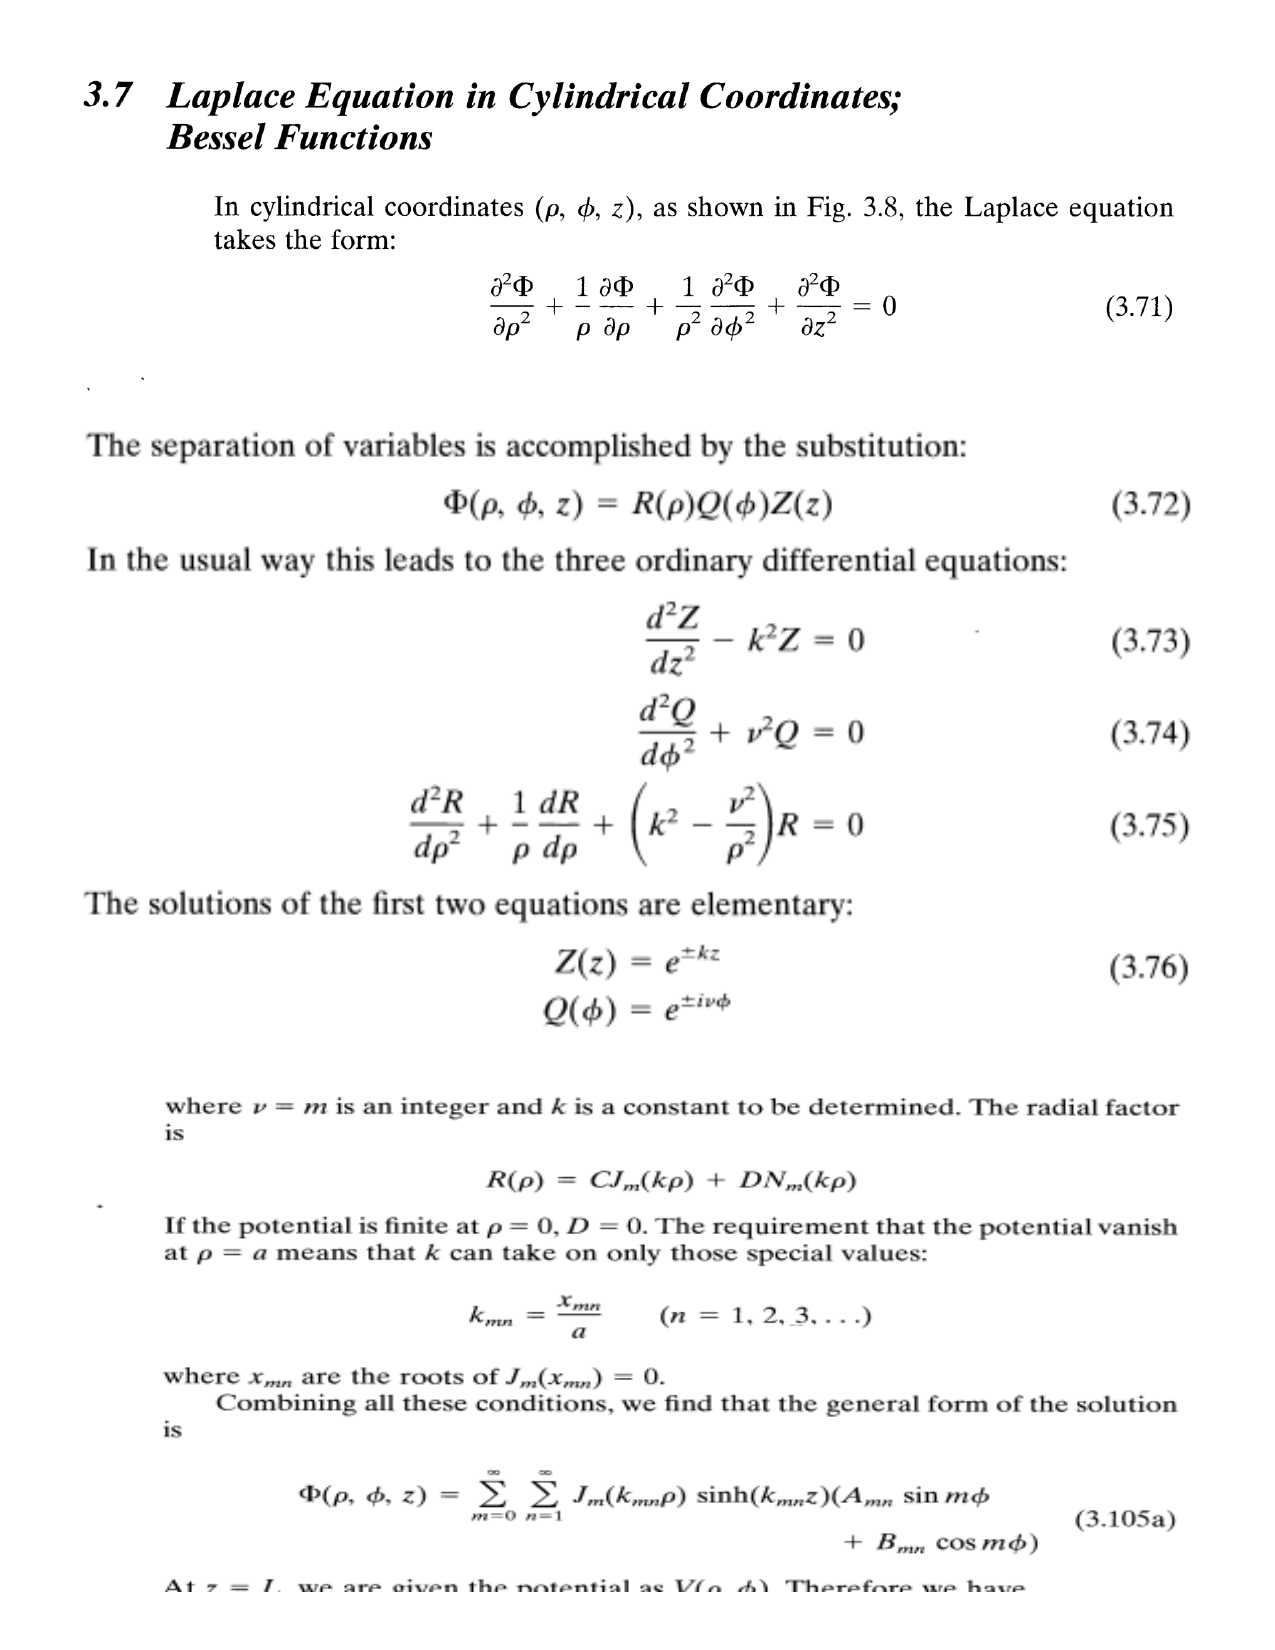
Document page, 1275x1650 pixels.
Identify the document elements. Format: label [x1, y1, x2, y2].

picture [39, 1075, 1217, 1592]
picture [47, 58, 1230, 1036]
